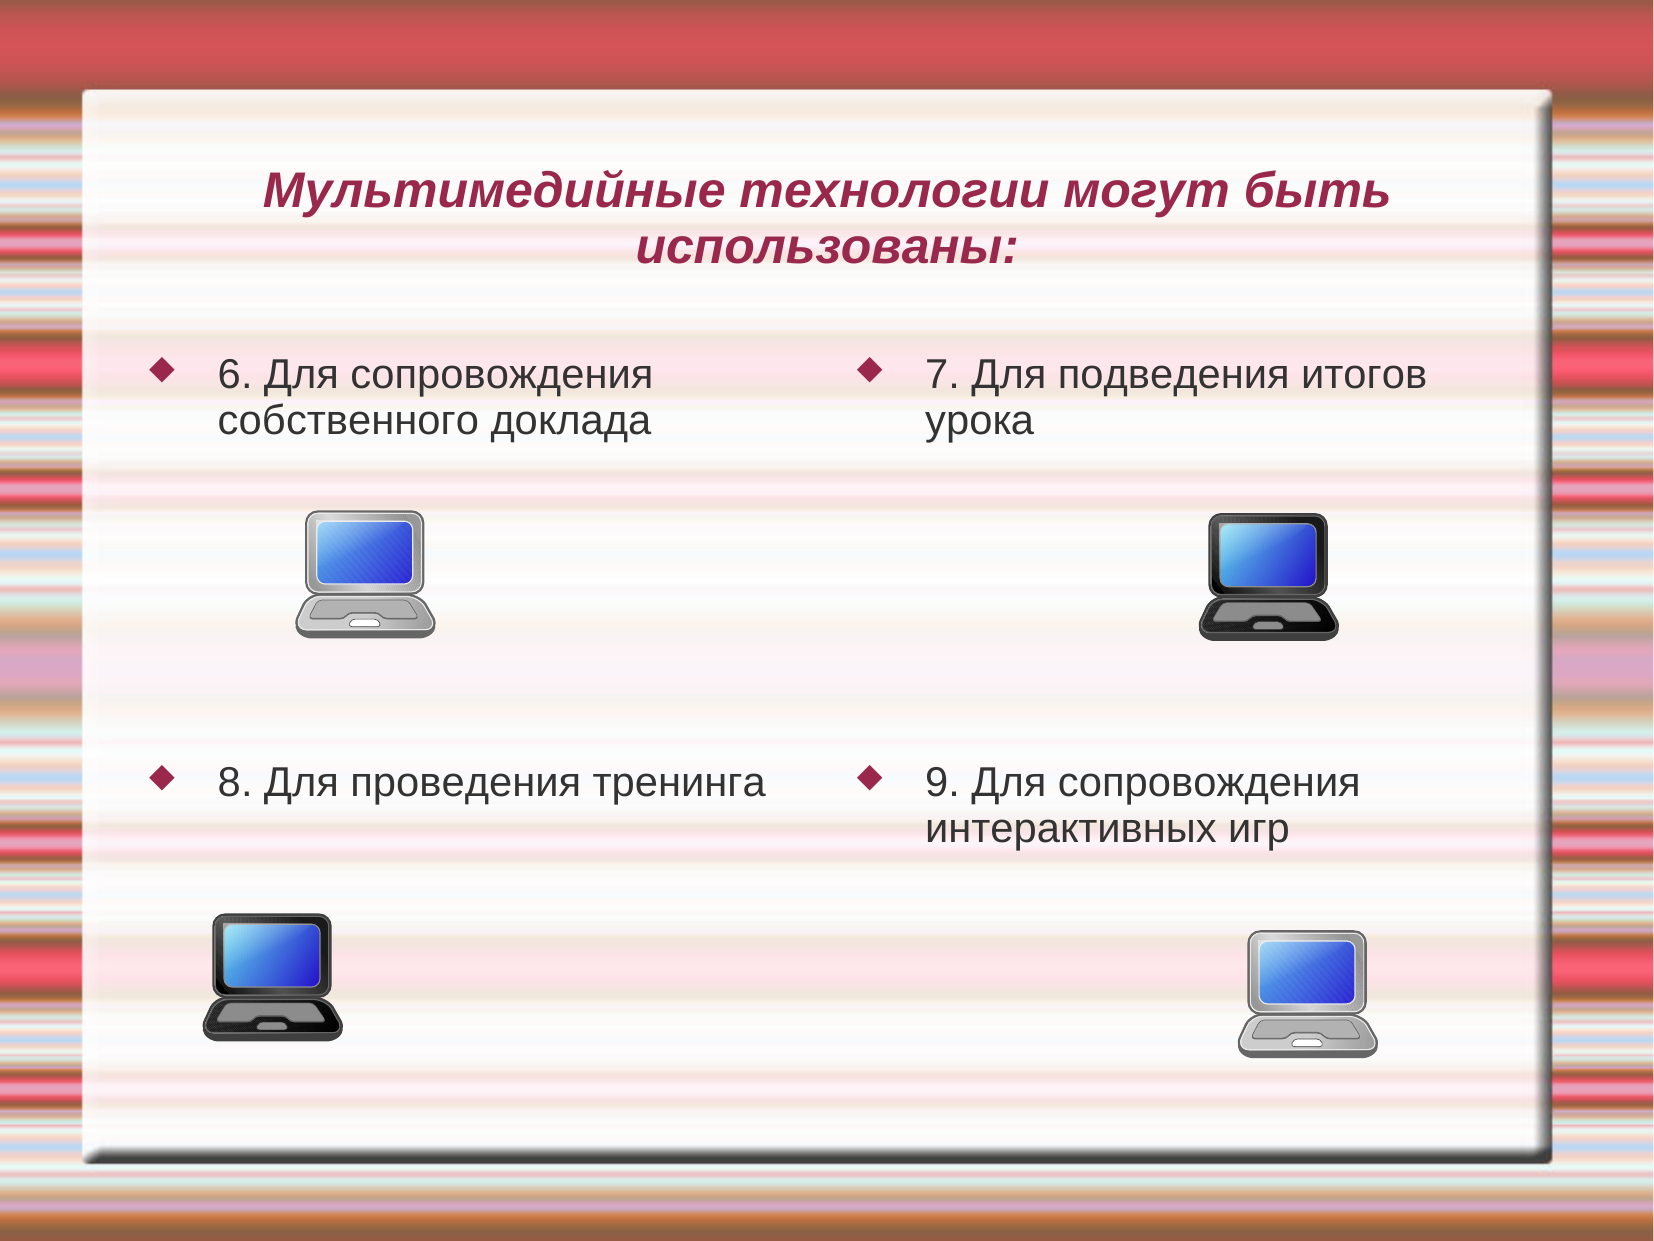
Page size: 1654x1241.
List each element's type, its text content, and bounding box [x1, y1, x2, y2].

list 9. Для сопровождения интерактивных игр [842, 758, 1517, 1132]
title Мультимедийные технологии могут быть использованы: [121, 114, 1534, 322]
list 7. Для подведения итогов урока [842, 350, 1517, 724]
picture [0, 0, 1654, 1241]
list 6. Для сопровождения собственного доклада [134, 350, 809, 724]
list 8. Для проведения тренинга [134, 758, 809, 1132]
